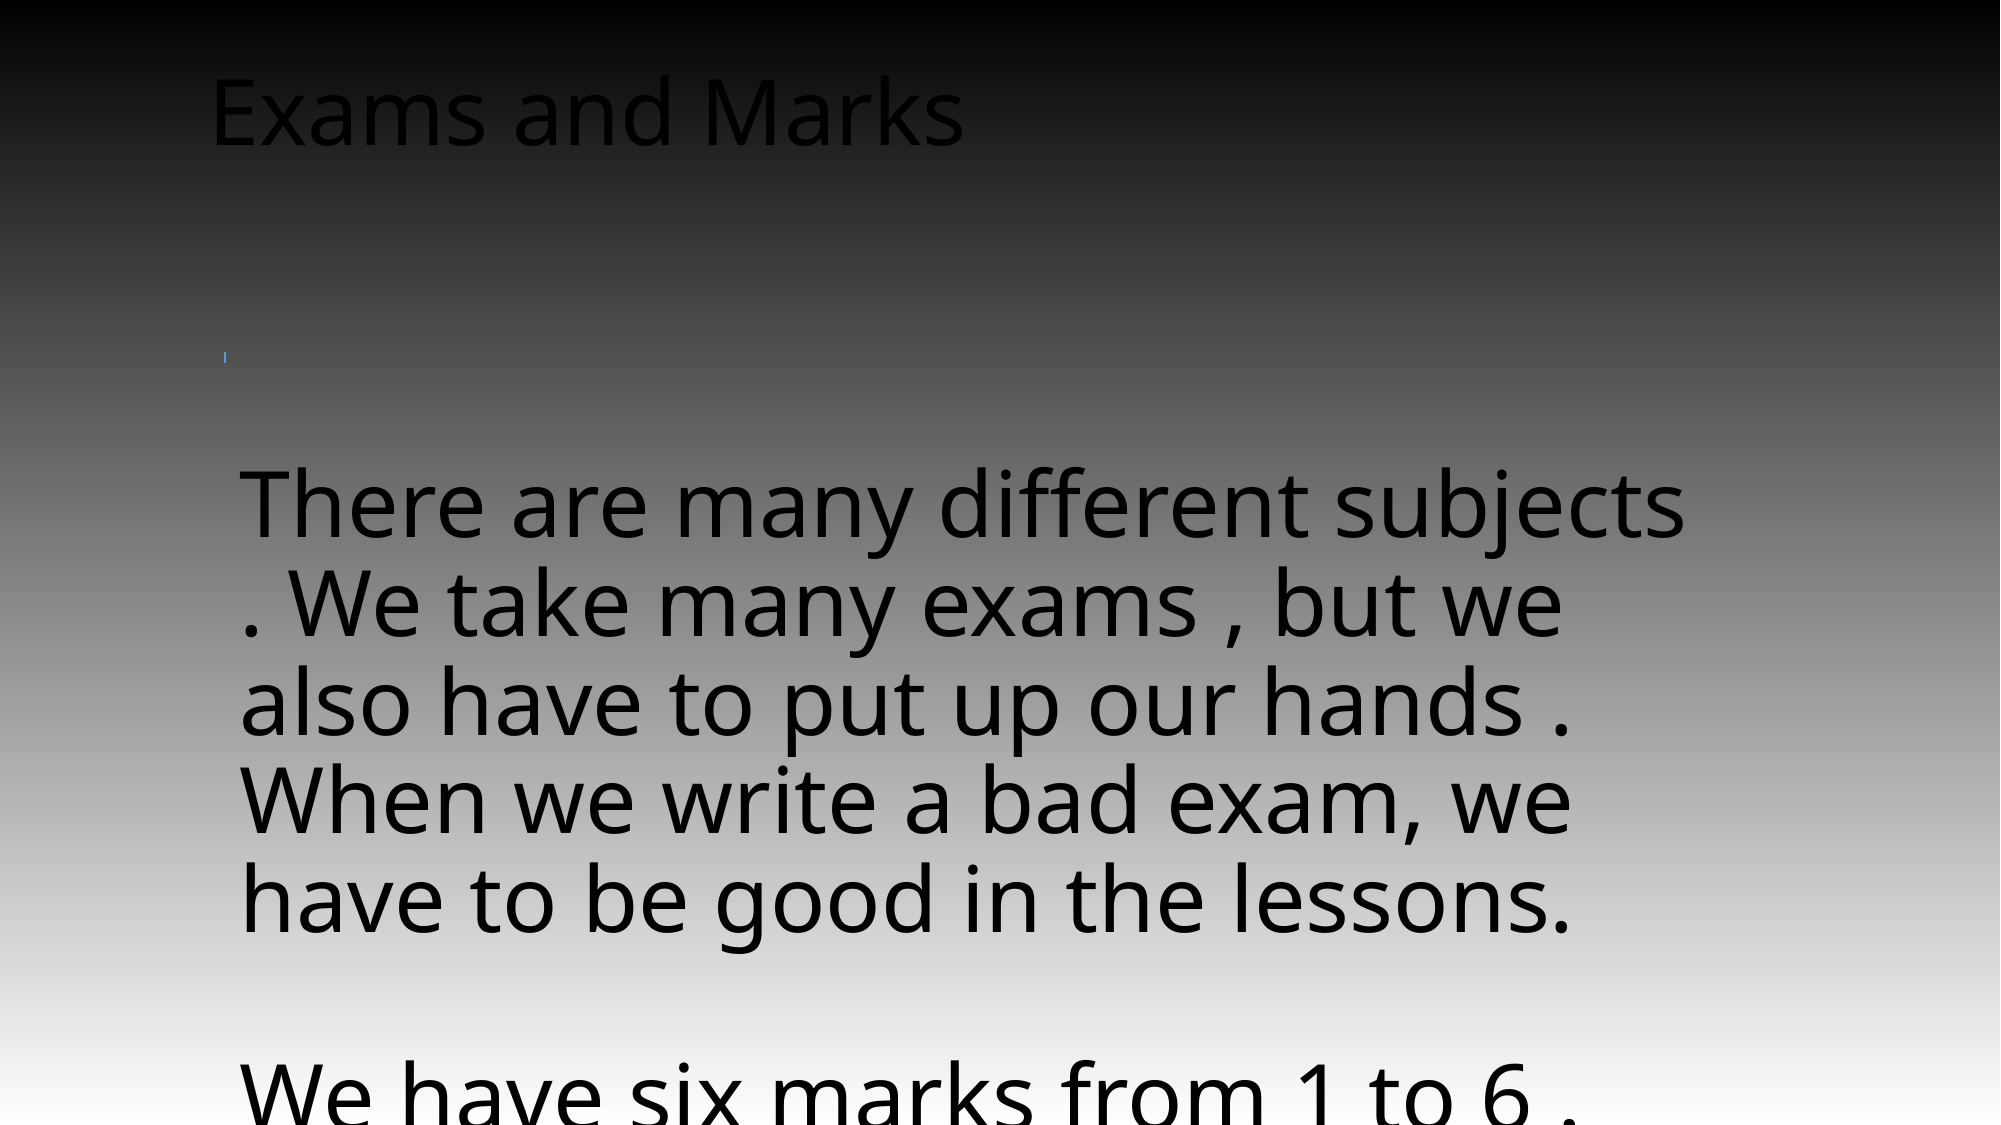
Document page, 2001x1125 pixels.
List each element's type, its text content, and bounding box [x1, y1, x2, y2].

subtitle There are many different subjects . We take many exams , but we also have to put up our hands . When we write a bad exam, we have to be good in the lessons. We have six marks from 1 to 6 . The best mark is a 1, a 2 is also good, a 3 is ok, you need a 4 to pass the exam and a 5 or a 6 is very bad, then you don´t pass the exam . [225, 450, 1725, 723]
title Exams and Marks [193, 59, 1694, 451]
